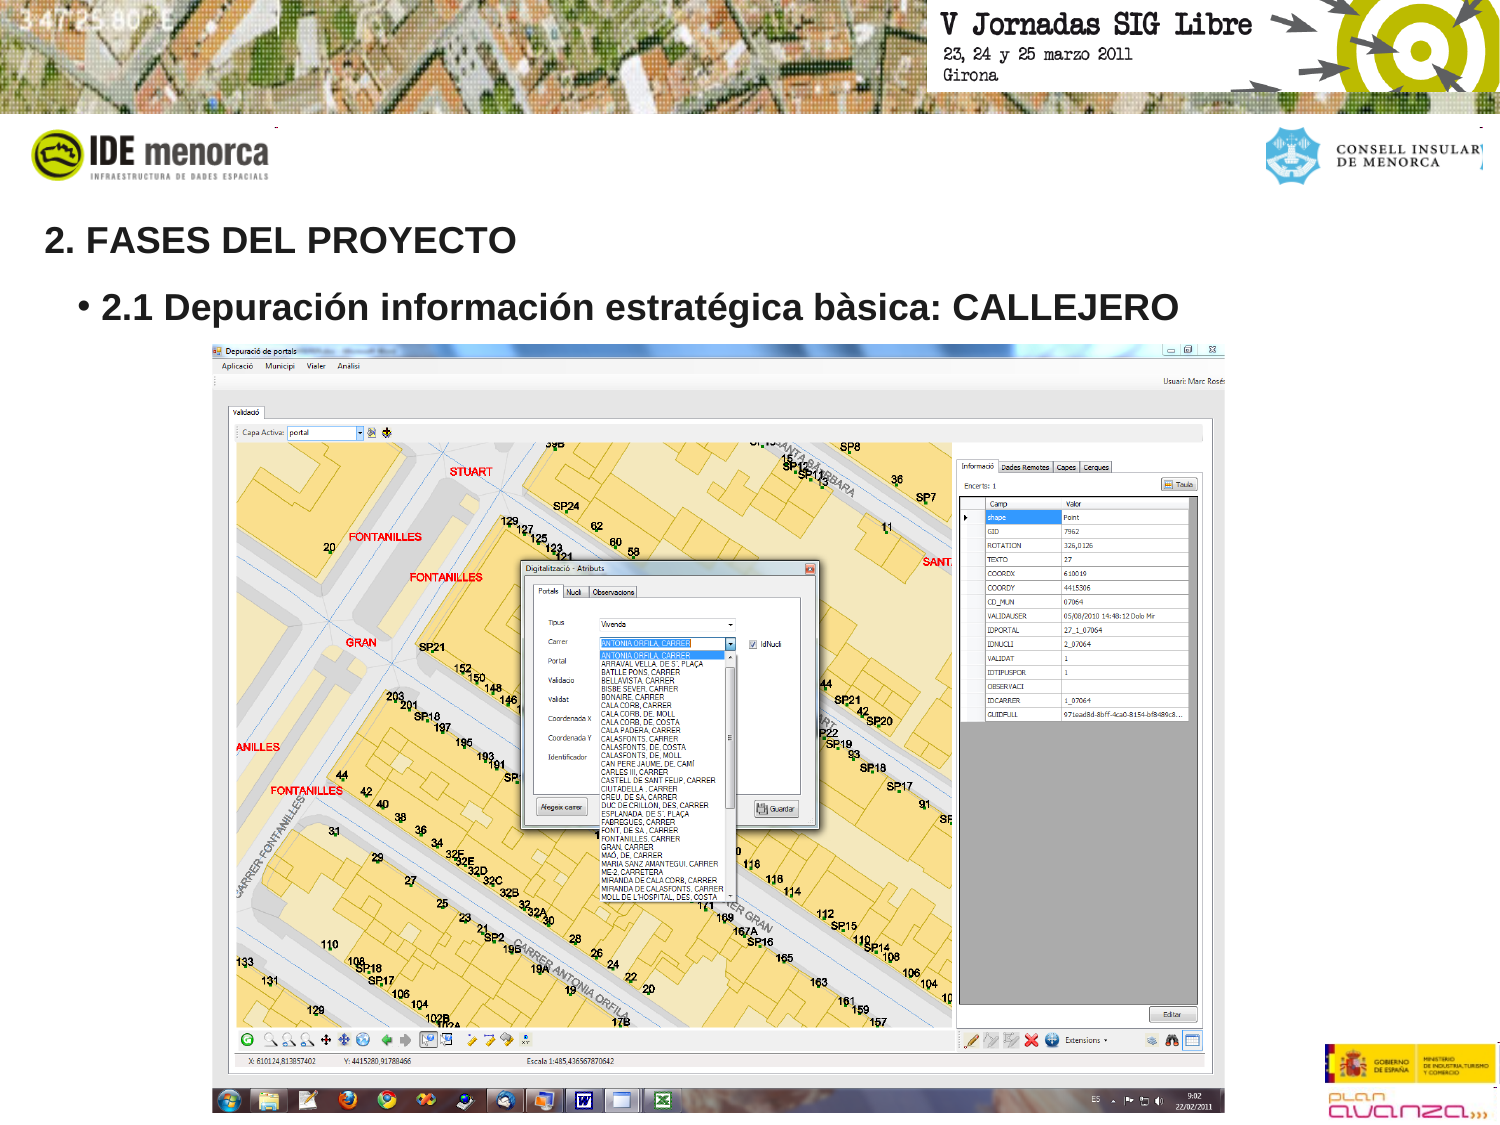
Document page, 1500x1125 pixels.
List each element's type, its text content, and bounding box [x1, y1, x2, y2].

picture [1325, 1042, 1500, 1085]
chart [212, 344, 1225, 1113]
picture [1266, 127, 1483, 185]
picture [0, 0, 1500, 114]
text_box 2. FASES DEL PROYECTO [29, 207, 533, 269]
text_box 2.1 Depuración información estratégica bàsica: CALLEJERO [62, 274, 1196, 336]
picture [29, 127, 278, 185]
picture [1328, 1087, 1497, 1125]
